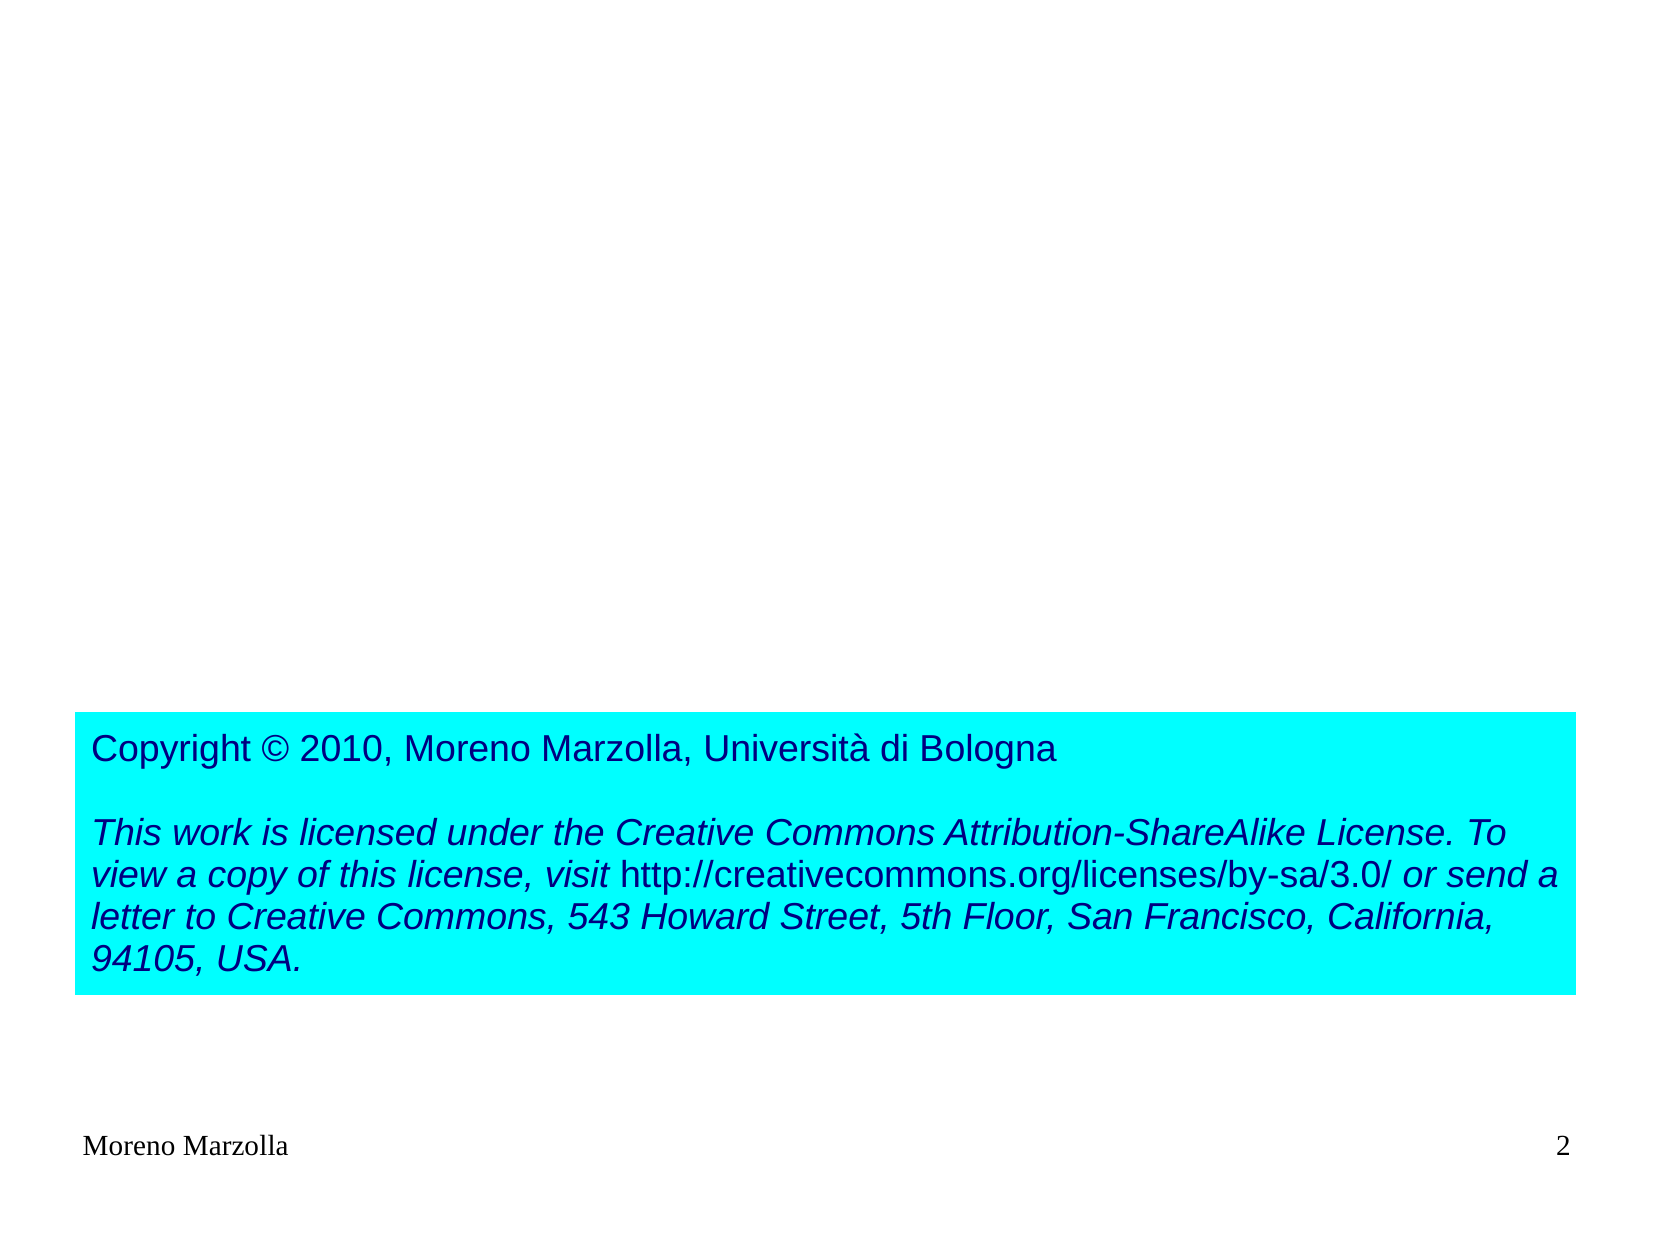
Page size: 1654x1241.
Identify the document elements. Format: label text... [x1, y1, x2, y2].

text_box Copyright © 2010, Moreno Marzolla, Università di Bologna This work is licensed under the Creative Commons Attribution-ShareAlike License. To view a copy of this license, visit http://creativecommons.org/licenses/by-sa/3.0/ or send a letter to Creative Commons, 543 Howard Street, 5th Floor, San Francisco, California, 94105, USA. [75, 712, 1576, 995]
